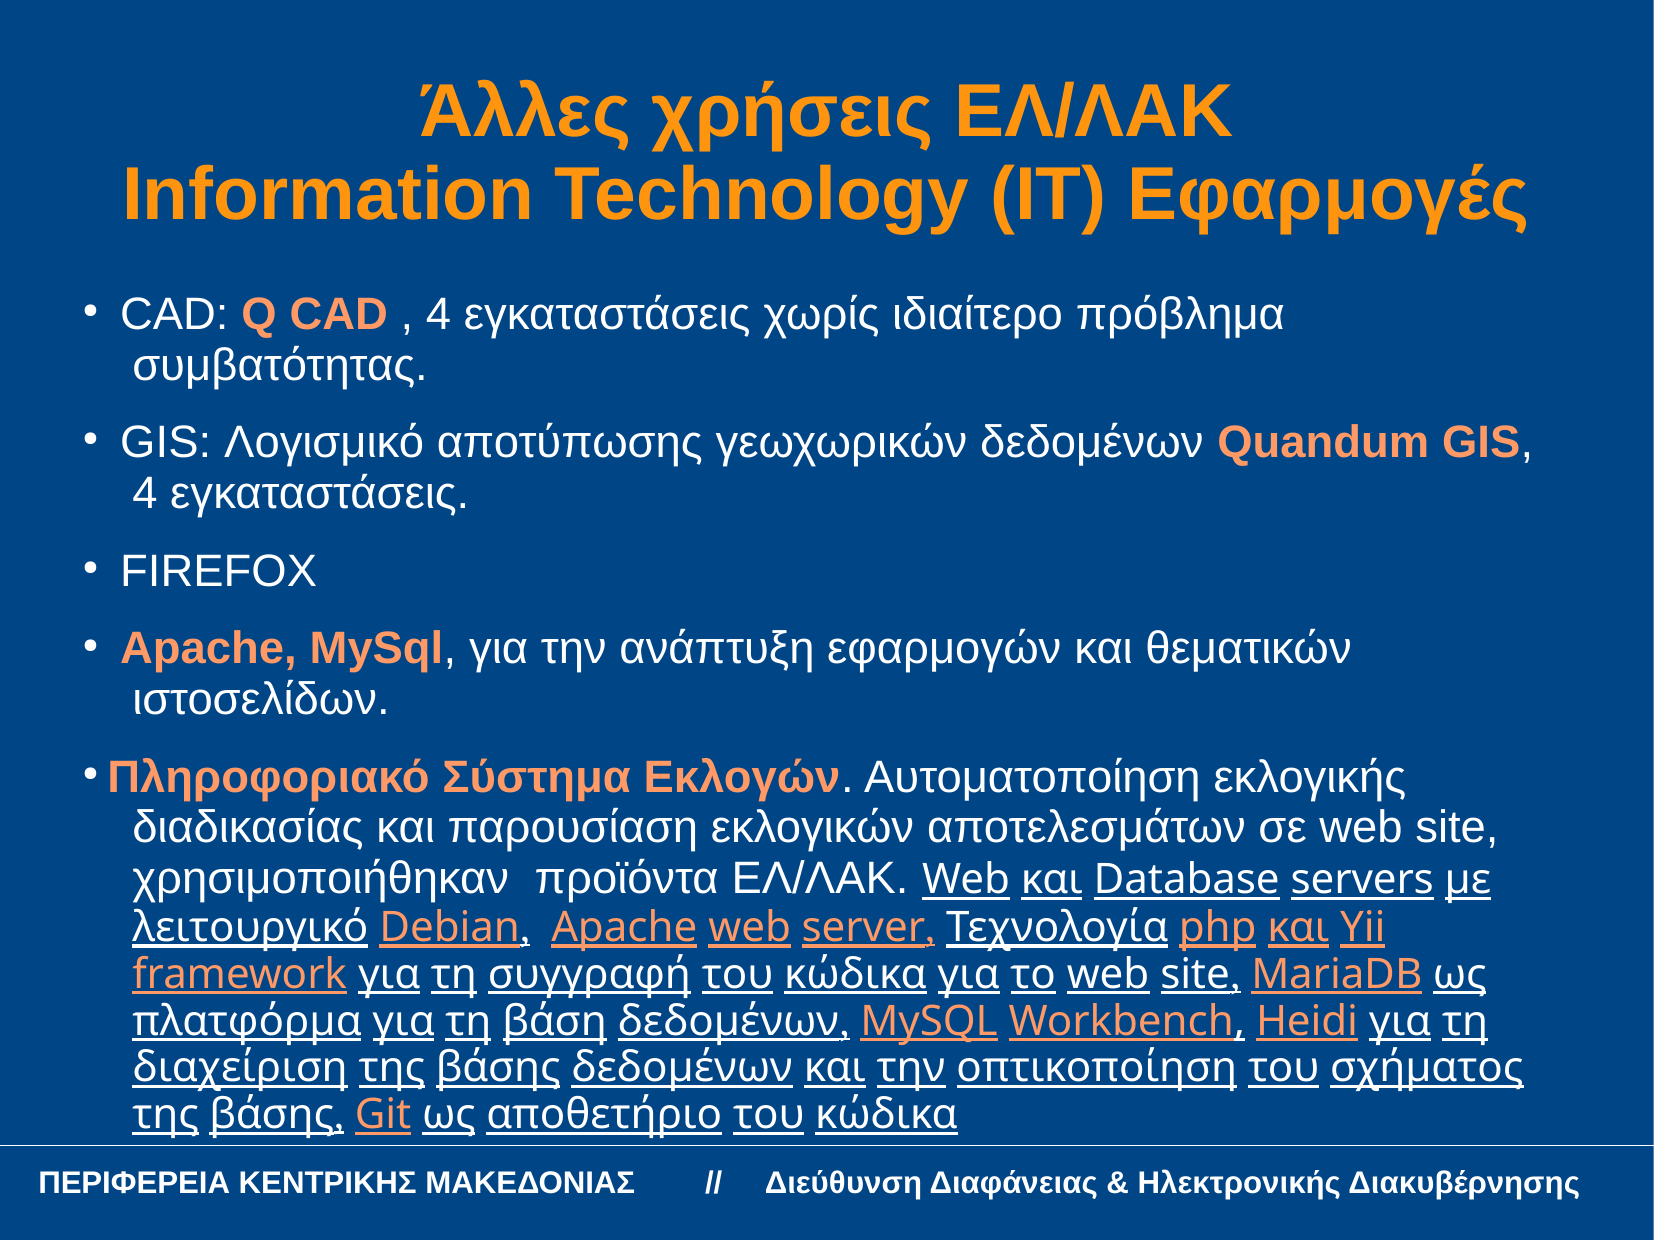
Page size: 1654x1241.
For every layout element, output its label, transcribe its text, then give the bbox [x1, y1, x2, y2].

list CAD: Q CAD , 4 εγκαταστάσεις χωρίς ιδιαίτερο πρόβλημα συμβατότητας. GIS: Λογισμικό αποτύπωσης γεωχωρικών δεδομένων Quandum GIS, 4 εγκαταστάσεις. FIREFOX Apache, MySql, για την ανάπτυξη εφαρμογών και θεματικών ιστοσελίδων. Πληροφοριακό Σύστημα Εκλογών. Αυτοματοποίηση εκλογικής διαδικασίας και παρουσίαση εκλογικών αποτελεσμάτων σε web site, χρησιμοποιήθηκαν προϊόντα ΕΛ/ΛΑΚ. Web και Database servers με λειτουργικό Debian, Apache web server, Τεχνολογία php και Yii framework για τη συγγραφή του κώδικα για το web site, MariaDB ως πλατφόρμα για τη βάση δεδομένων, MySQL Workbench, Heidi για τη διαχείριση της βάσης δεδομένων και την οπτικοποίηση του σχήματος της βάσης, Git ως αποθετήριο του κώδικα [82, 283, 1571, 1145]
text_box Άλλες χρήσεις ΕΛ/ΛΑΚ Information Technology (IT) Εφαρμογές [82, 47, 1571, 253]
text_box ΠΕΡΙΦΕΡΕΙΑ ΚΕΝΤΡΙΚΗΣ ΜΑΚΕΔΟΝΙΑΣ // Διεύθυνση Διαφάνειας & Ηλεκτρονικής Διακυβέρνησης [23, 1157, 1654, 1208]
